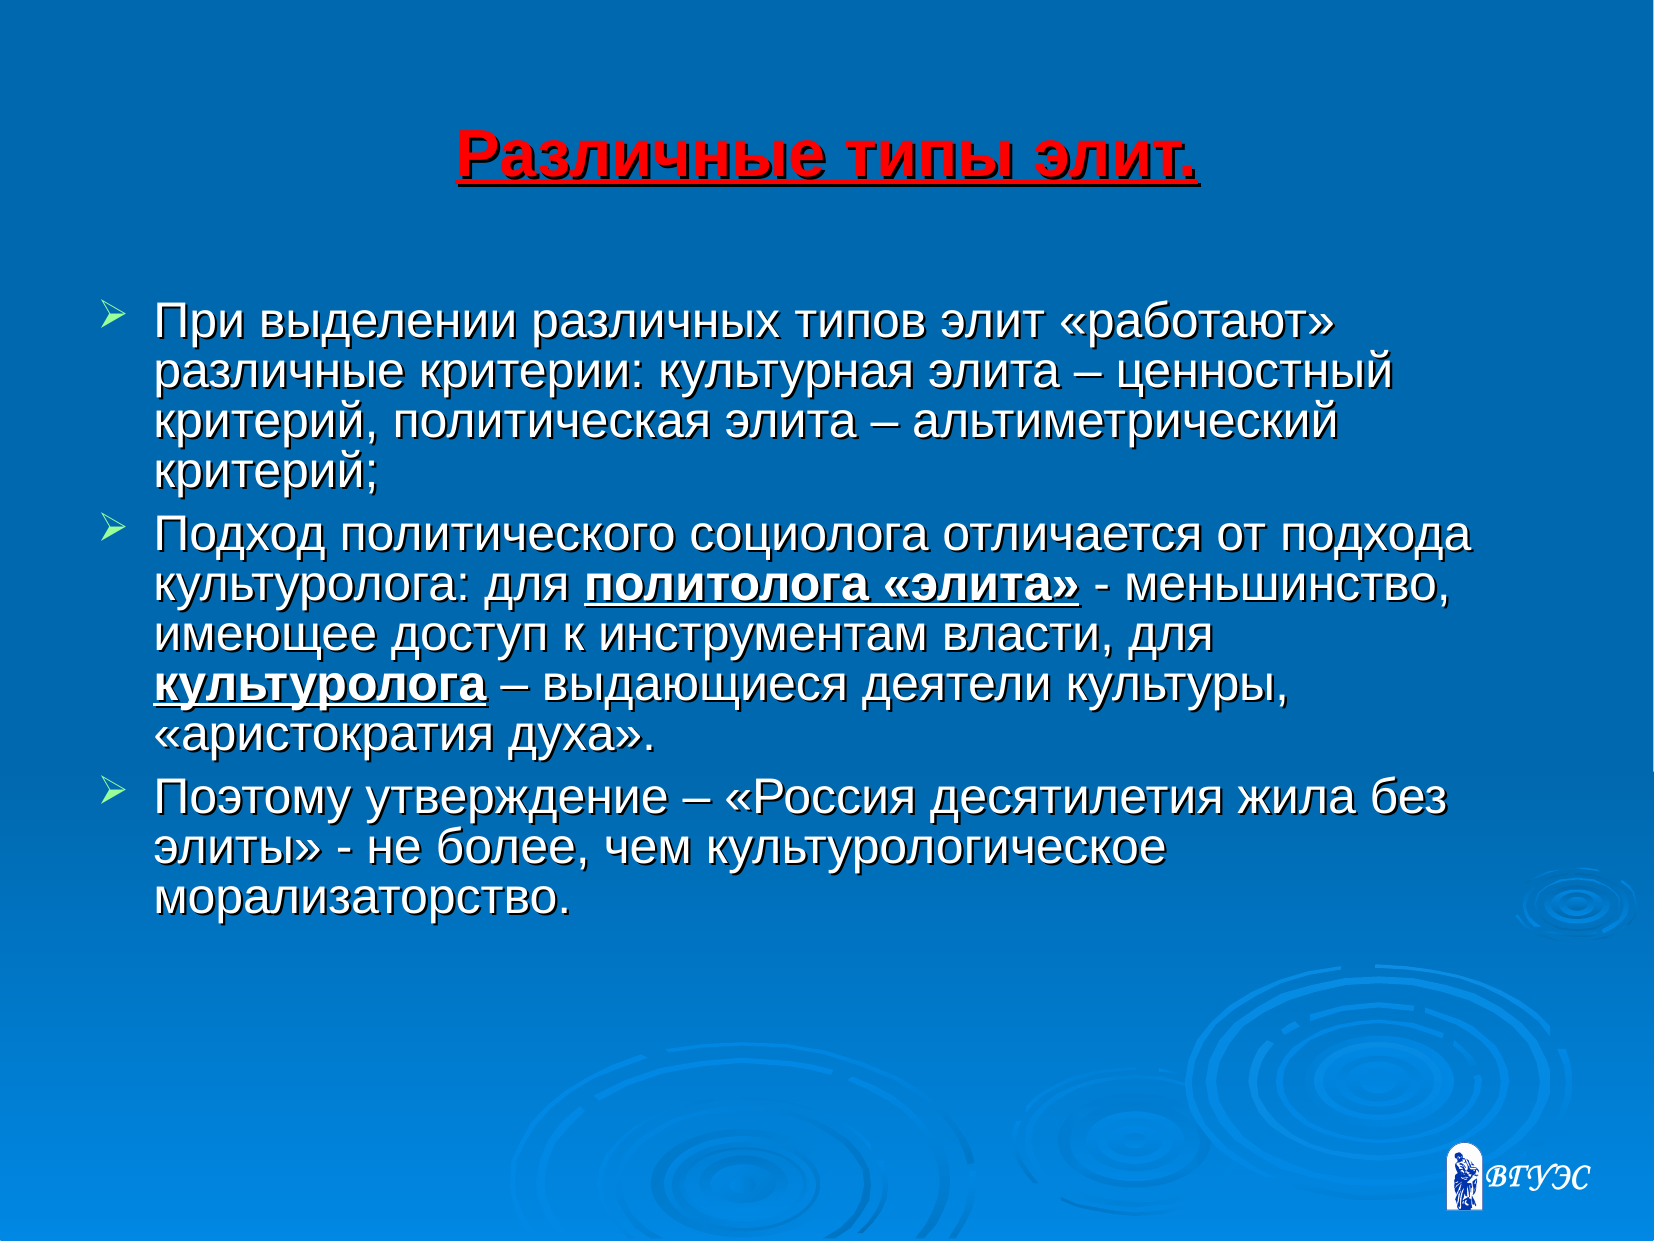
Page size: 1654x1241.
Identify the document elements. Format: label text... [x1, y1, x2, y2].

title Различные типы элит. [82, 50, 1571, 257]
picture [1446, 1142, 1592, 1211]
list При выделении различных типов элит «работают» различные критерии: культурная элита – ценностный критерий, политическая элита – альтиметрический критерий; Подход политического социолога отличается от подхода культуролога: для политолога «элита» - меньшинство, имеющее доступ к инструментам власти, для культуролога – выдающиеся деятели культуры, «аристократия духа». Поэтому утверждение – «Россия десятилетия жила без элиты» - не более, чем культурологическое морализаторство. [82, 289, 1571, 1108]
